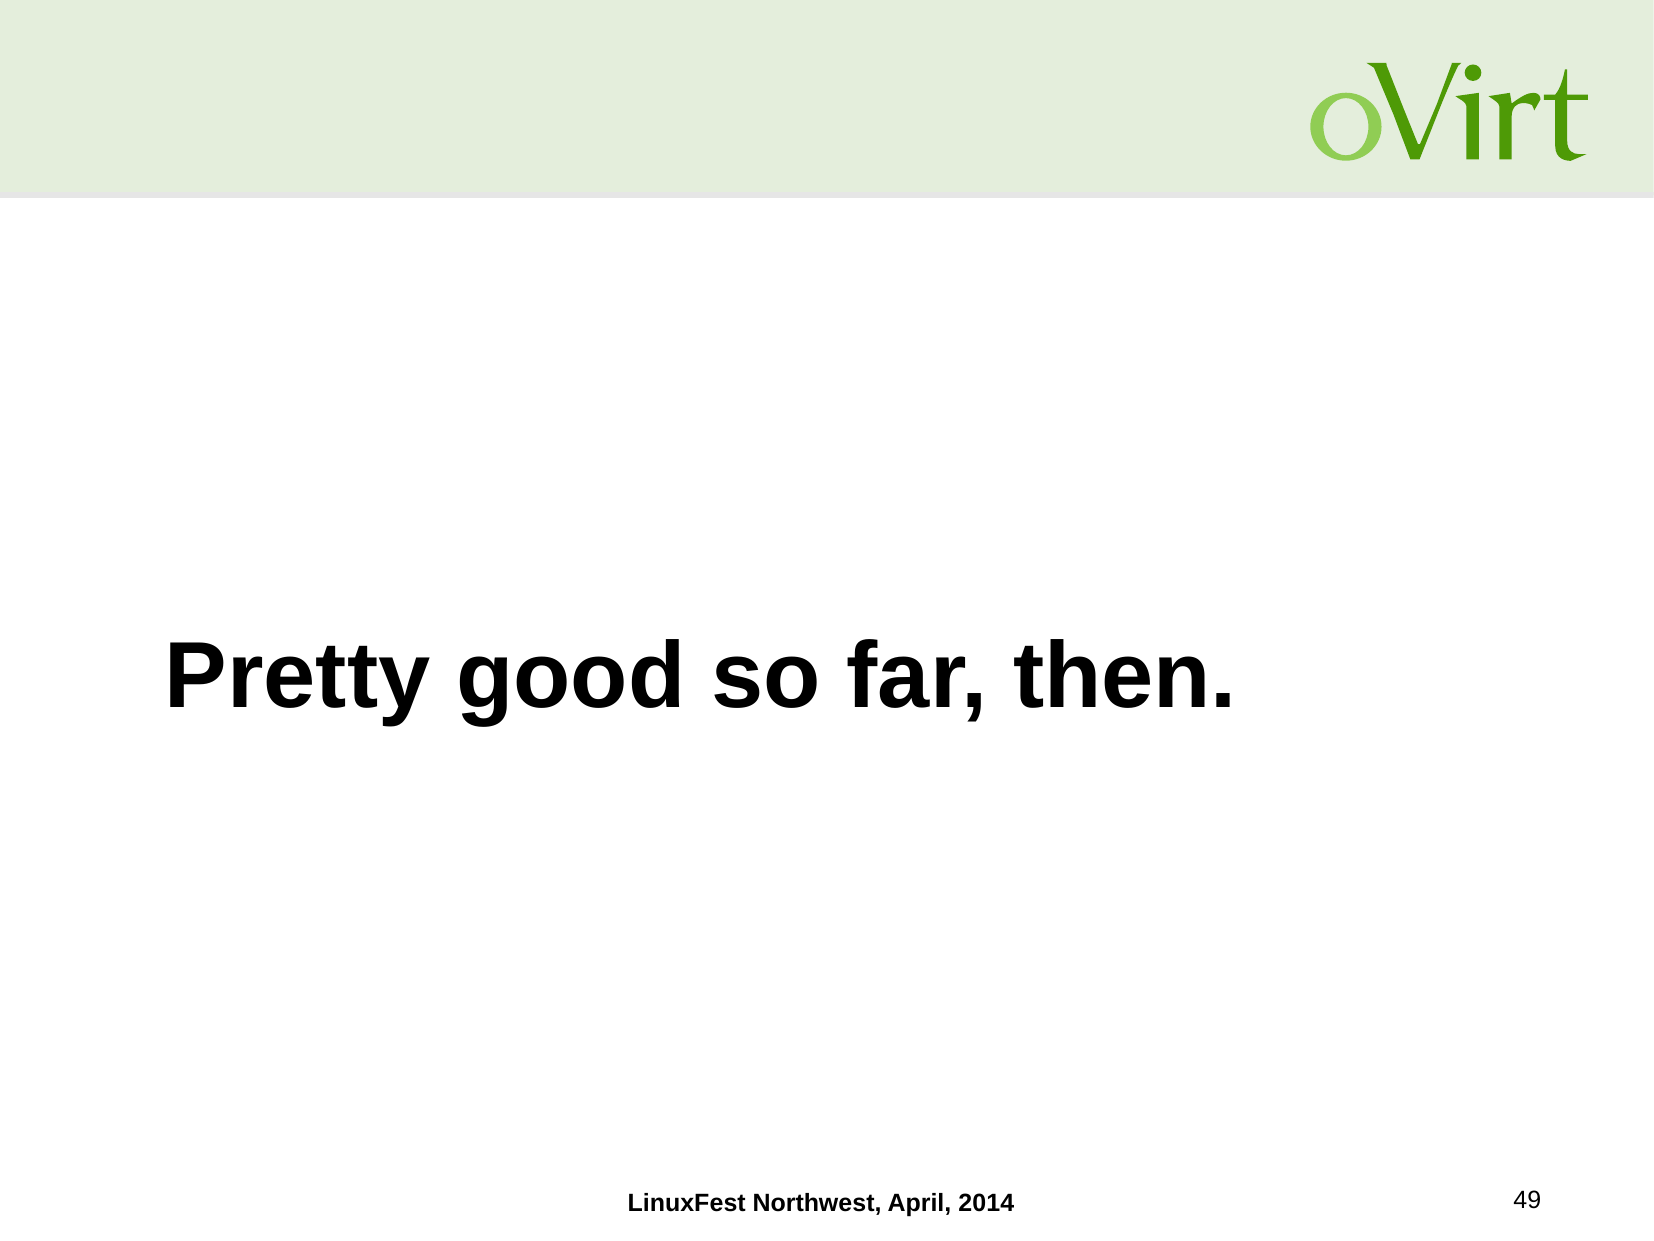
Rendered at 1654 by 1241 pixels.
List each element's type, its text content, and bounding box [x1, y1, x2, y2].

text_box Pretty good so far, then. [150, 615, 1654, 750]
